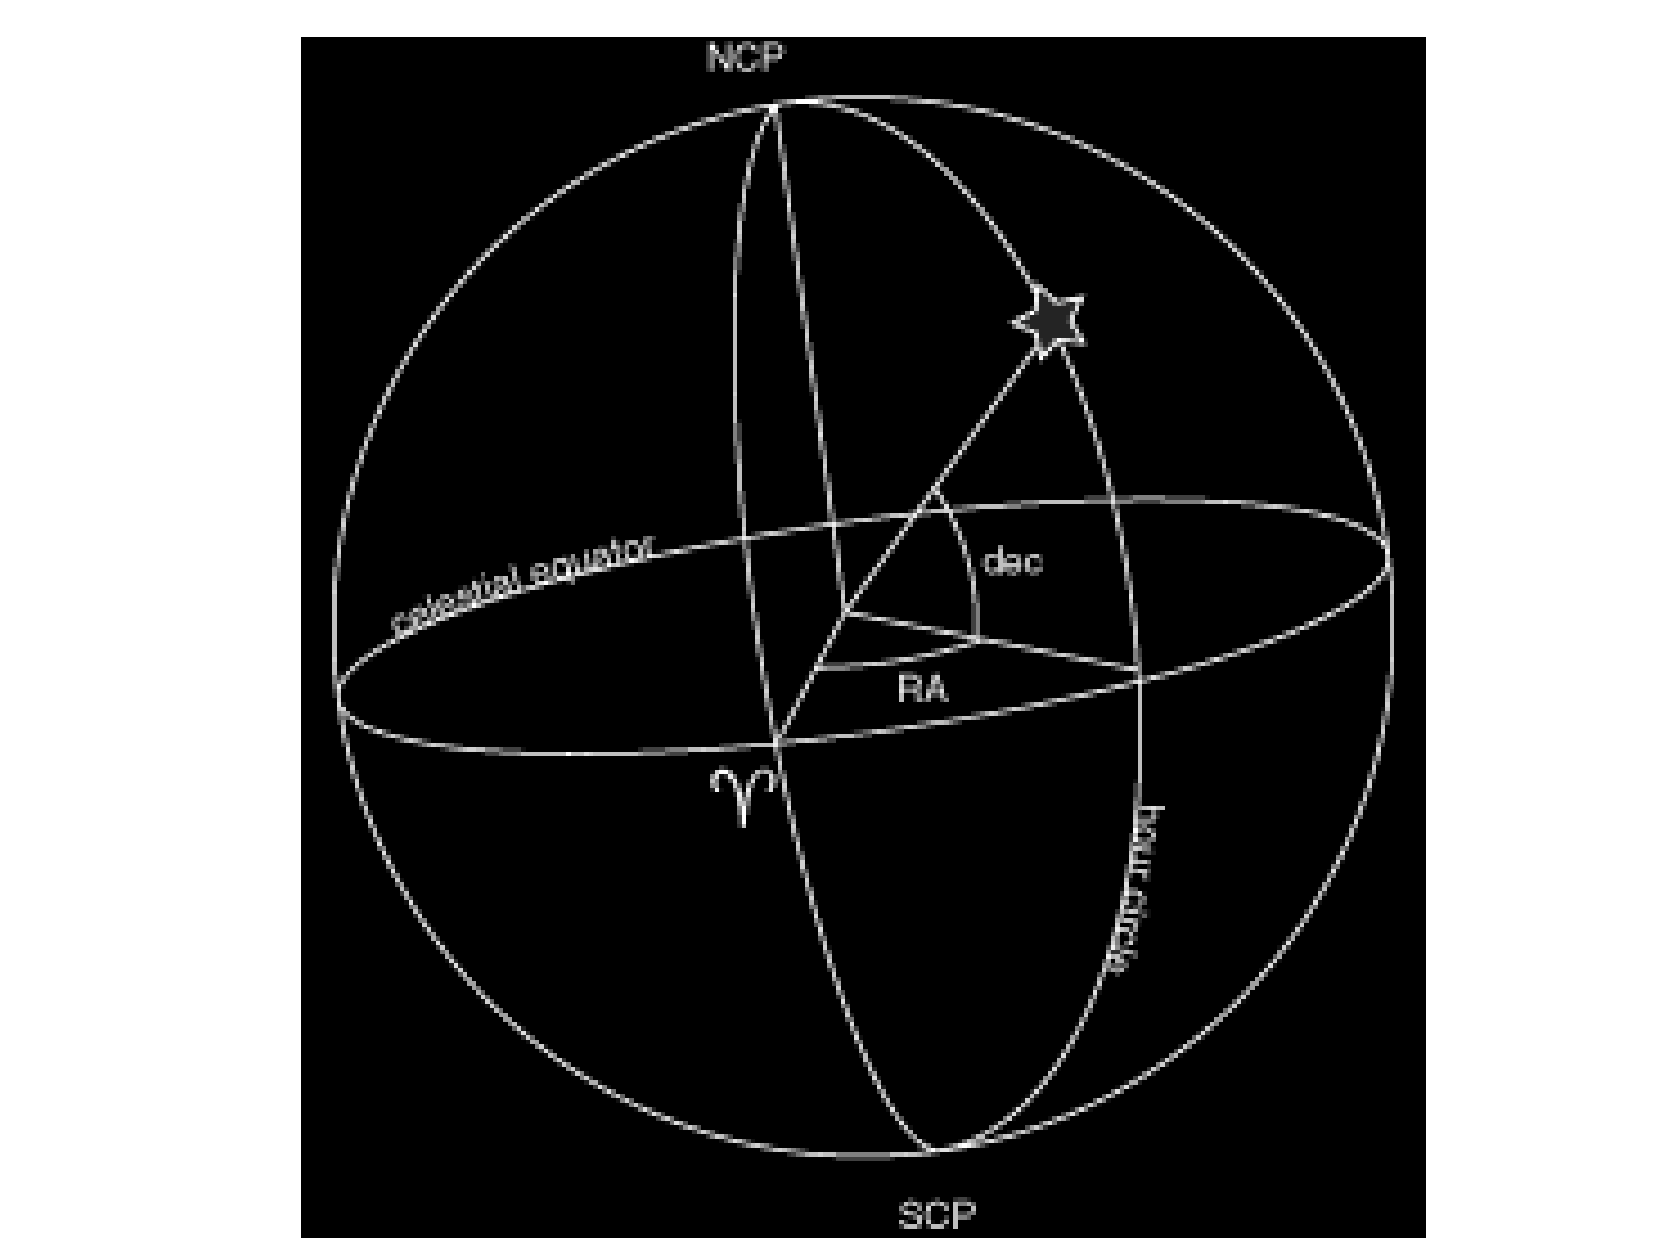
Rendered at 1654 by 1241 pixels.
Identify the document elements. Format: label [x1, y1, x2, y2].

picture [301, 37, 1426, 1238]
